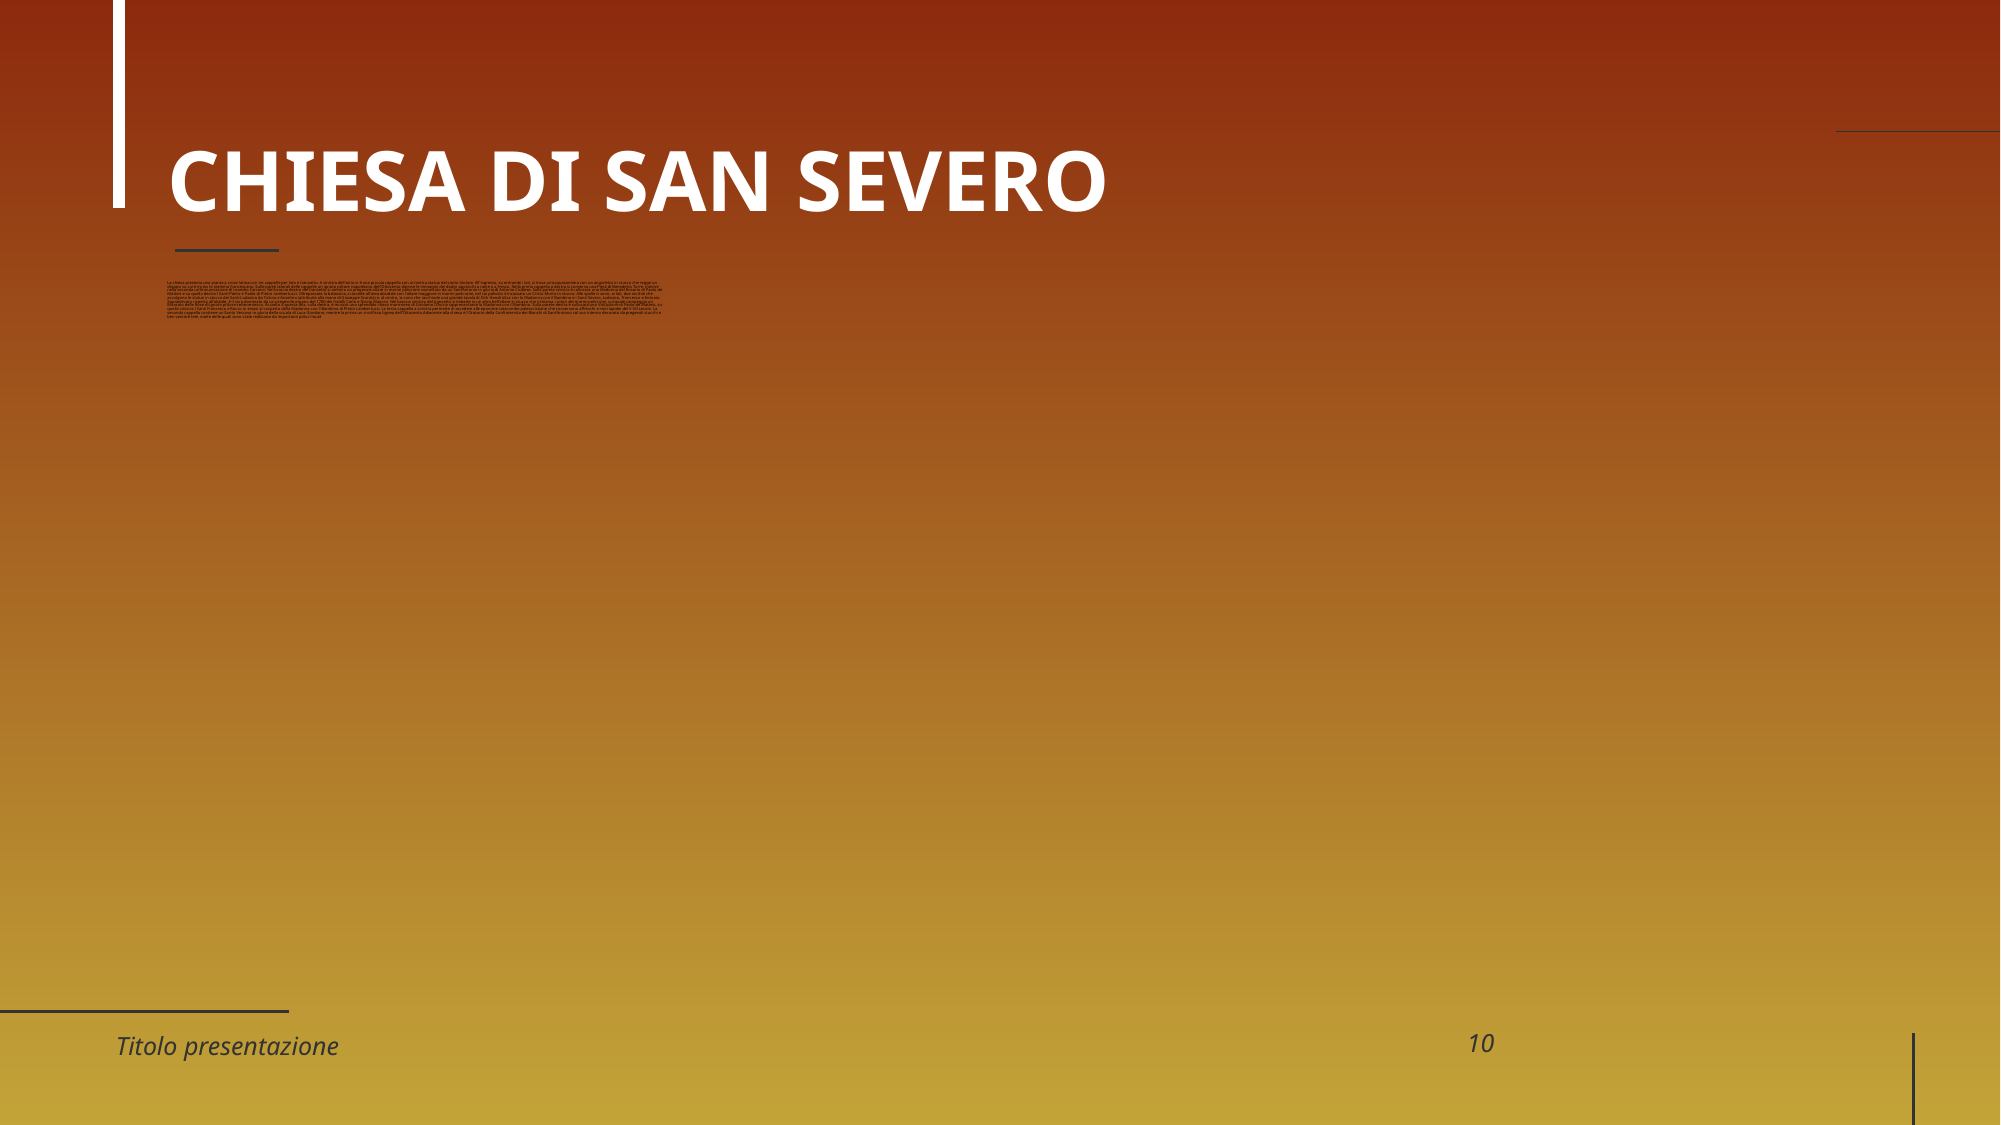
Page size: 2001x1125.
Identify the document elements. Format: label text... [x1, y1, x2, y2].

title CHIESA DI SAN SEVERO [152, 75, 1789, 262]
list La chiesa presenta una pianta a croce latina con tre cappelle per lato e transetto. A sinistra dell'atrio vi è una piccola cappella con un'antica statua del santo titolare. All'ingresso, su entrambi i lati, si trova un'acquasantiera con un angioletto in stucco che regge un drappo su cui è inciso lo stemma francescano. Sulle pareti laterali delle cappelle un ignoto pittore napoletano dell'Ottocento dipinse le immagini dei dodici apostoli su rame o a fresco. Nella prima cappella a destra si conserva una Pietà di Benedetto Torre, mentre nella seconda un'Annunciazione di Leandro Carcano. Nel braccio destro del transetto si ammira un pregevole altare in marmi policromi sovrastato da un Sant'Antonio in gloria di Antonio Cicalese. Sulla parete sinistra è collocata una Madonna del Rosario di Paolo de Matteis e su quella destra I Santi Pietro e Paolo di Pietro Lambertucci. Oltrepassata la balaustra, si accede all'area absidale con l'altare maggiore in marmi policromi, nel cui paliotto è incassato un Cristo Morto in stucco. Alle spalle ci sono, ai lati, due nicchie che accolgono le statue in stucco dei Santi Ludovico da Tolosa e Anselmo (attribuite alla mano di Giuseppe Scarola) e, al centro, la cona che racchiude una grande tavola di Dirk Hendricksz con la Madonna con il Bambino e i Santi Severo, Ludovico, Francesco e Antonio. Sopraelevato rispetto all'abside, è il coro dominato da un pregevole organo del 1780 dei fratelli Carlo e Nicola Mancini. Nel braccio sinistro del transetto si imbatte in un altro bell'altare in stucco che richiama i colori dei marmi policromi, sul quale campeggia un Miracolo delle Rose di ignoto pittore settecentesco. Accanto a questa tela, sulla destra, è murato uno splendido rilievo marmoreo di Girolamo D'Auria rappresentante la Madonna con il Bambino. Sulla parete destra è collocata una Visitazione di Paolo de Matteis, su quella sinistra I Santi Francesco e Rocco in estasi al cospetto della Madonna con il Bambino di Pietro Lambertucci. La terza cappella a sinistra permette di accedere alle eponime catacombe paleocristiane che conservano affreschi e resti lapidei del V-VII secolo. La seconda cappella contiene un Santo Vescovo in gloria della scuola di Luca Giordano, mentre la prima un crocifisso ligneo dell'Ottocento.Adiacente alla chiesa è l'Oratorio della Confraternita dei Bianchi di Sant'Antonio col suo interno decorato da pregevoli stucchi e ben ventitré tele, molte delle quali sono state realizzate da importanti pittori locali [152, 262, 1789, 1018]
text_box ‹N› [1451, 1015, 1902, 1075]
text_box Titolo presentazione [100, 1015, 636, 1075]
